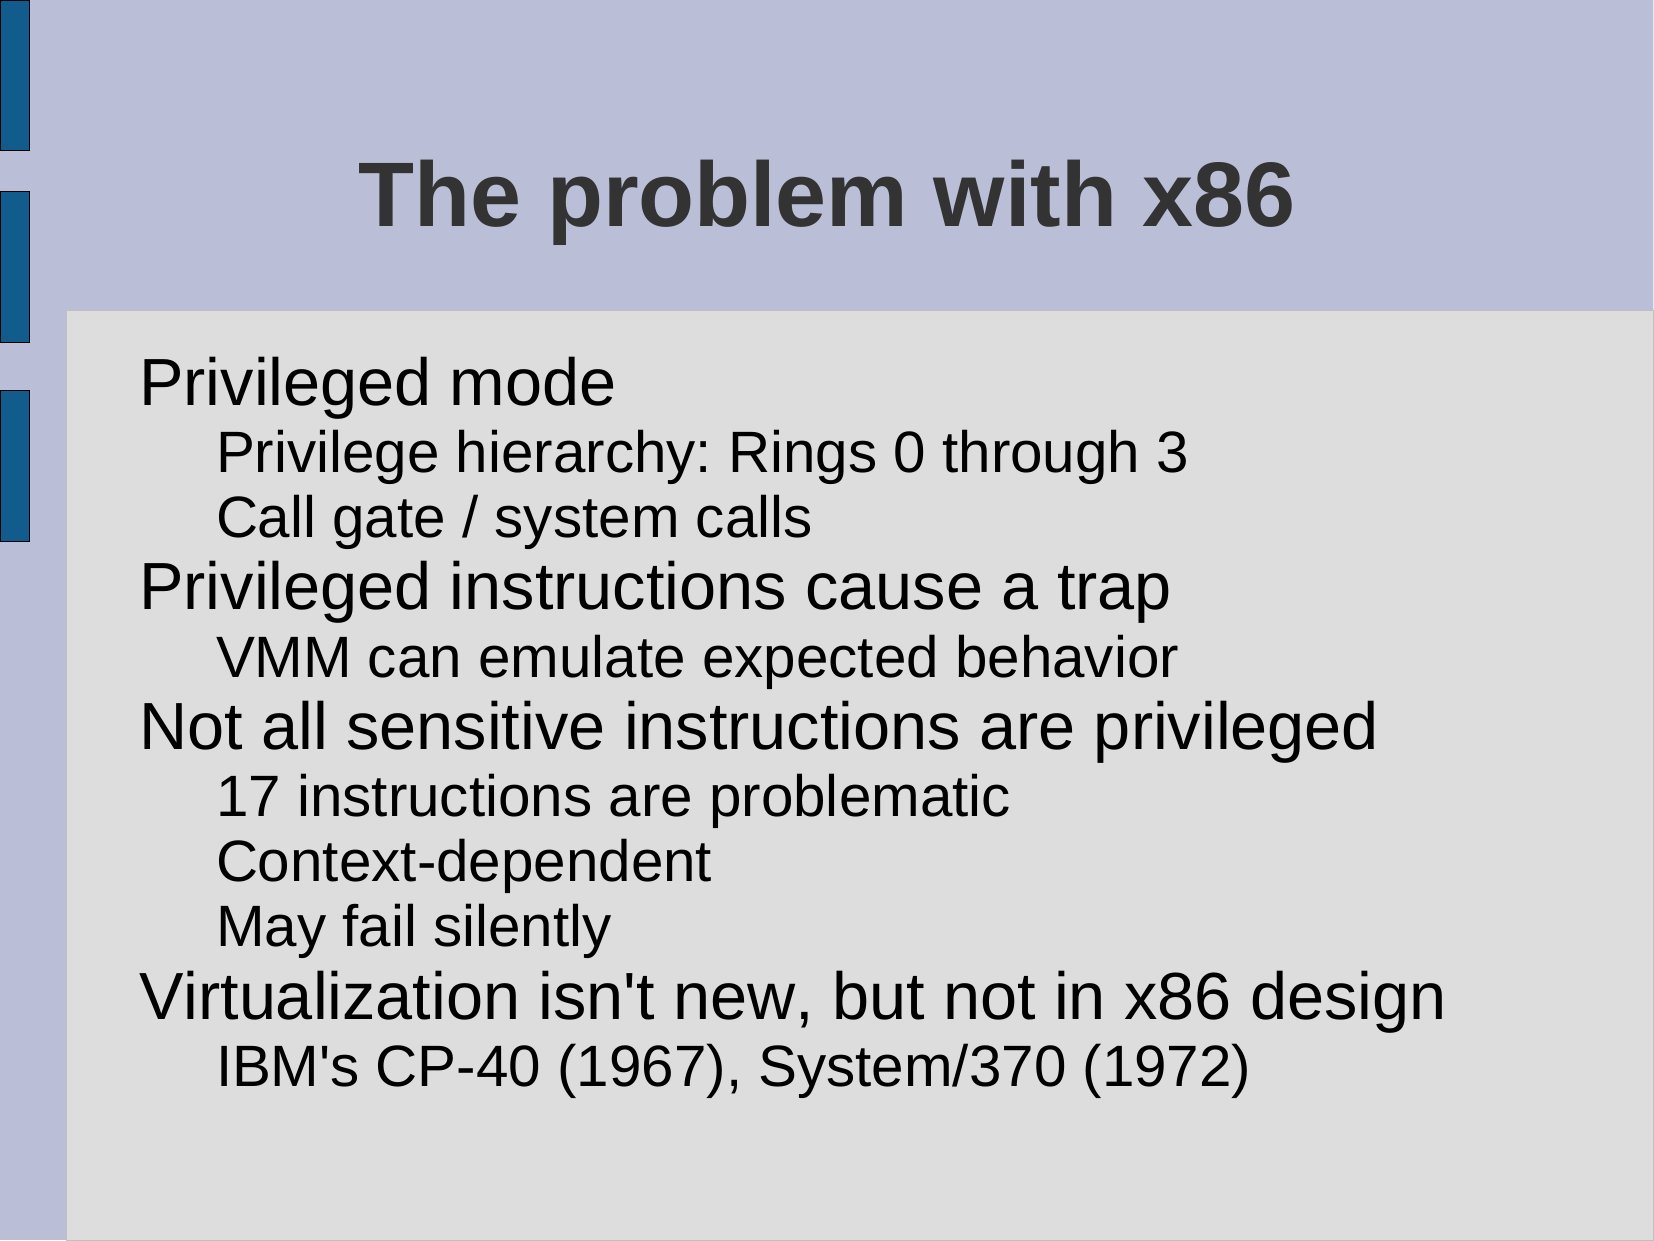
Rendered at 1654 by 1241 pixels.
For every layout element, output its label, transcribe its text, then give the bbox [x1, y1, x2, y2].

list Privileged mode Privilege hierarchy: Rings 0 through 3 Call gate / system calls Privileged instructions cause a trap VMM can emulate expected behavior Not all sensitive instructions are privileged 17 instructions are problematic Context-dependent May fail silently Virtualization isn't new, but not in x86 design IBM's CP-40 (1967), System/370 (1972) [121, 344, 1534, 1127]
title The problem with x86 [121, 91, 1534, 299]
